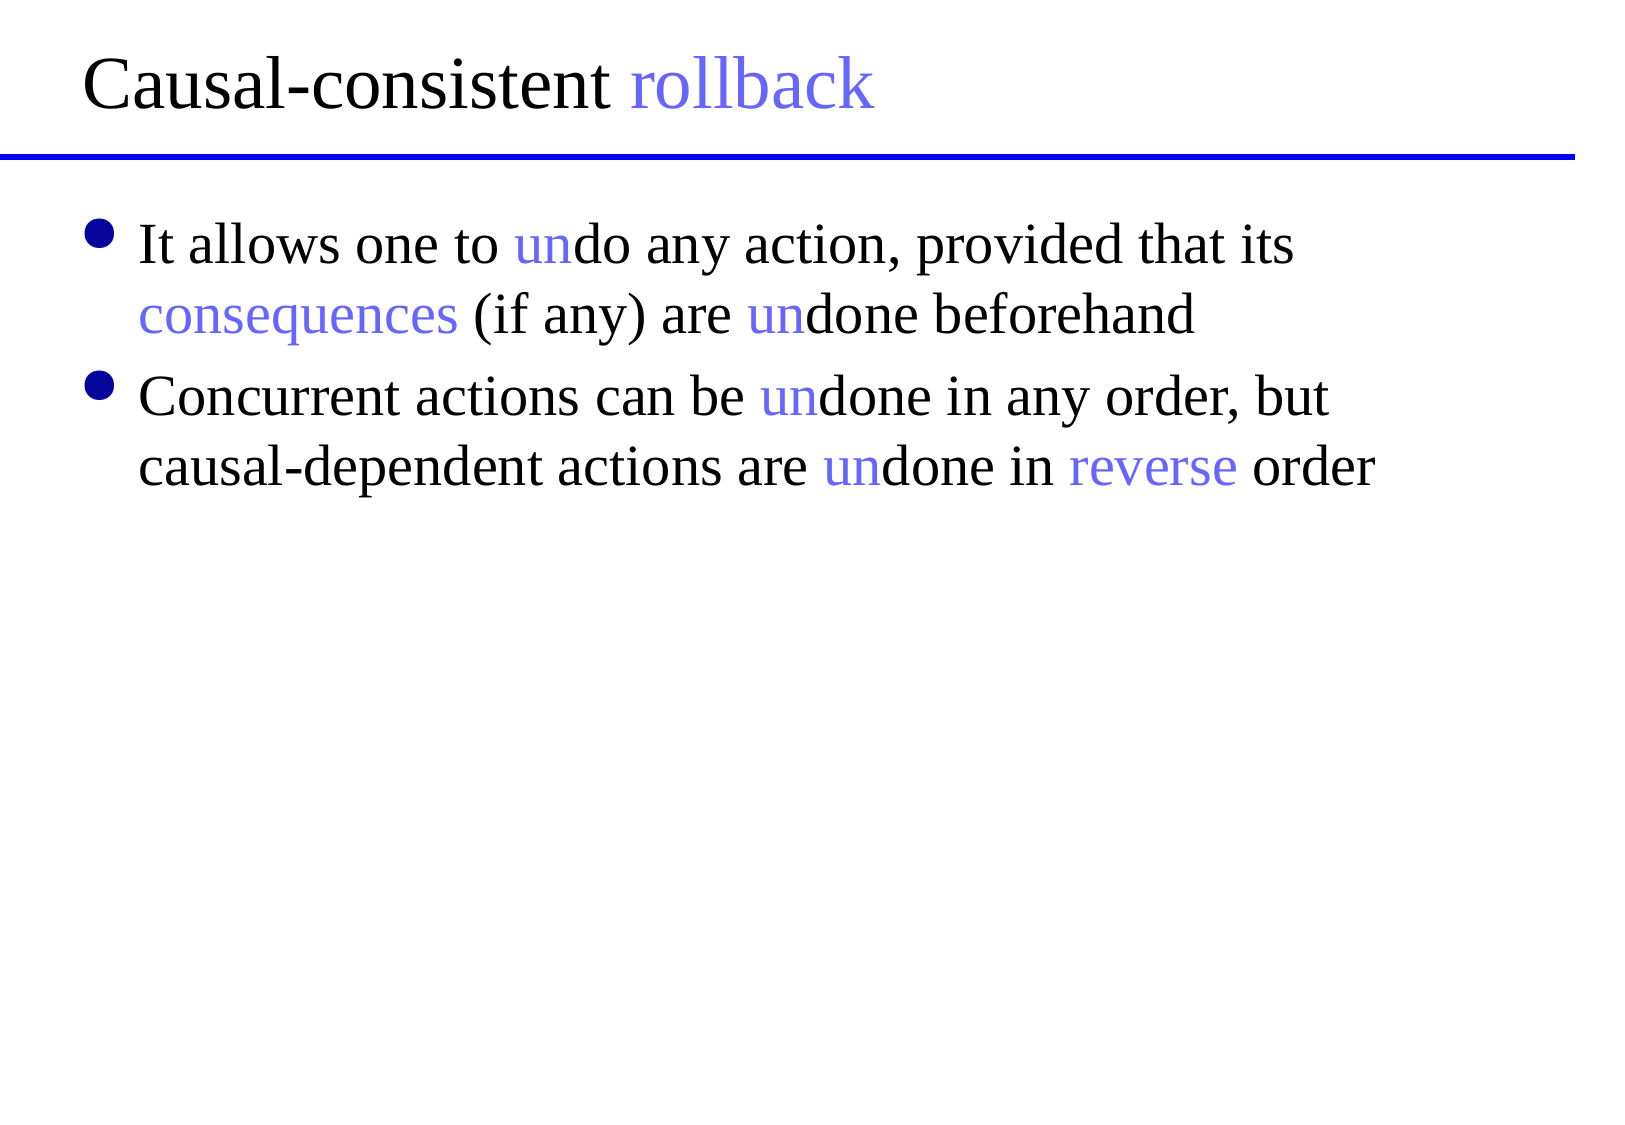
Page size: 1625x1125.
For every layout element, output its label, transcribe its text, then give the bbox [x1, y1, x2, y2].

list It allows one to undo any action, provided that its consequences (if any) are undone beforehand Concurrent actions can be undone in any order, but causal-dependent actions are undone in reverse order [67, 198, 1478, 1061]
title Causal-consistent rollback [67, 27, 1544, 131]
